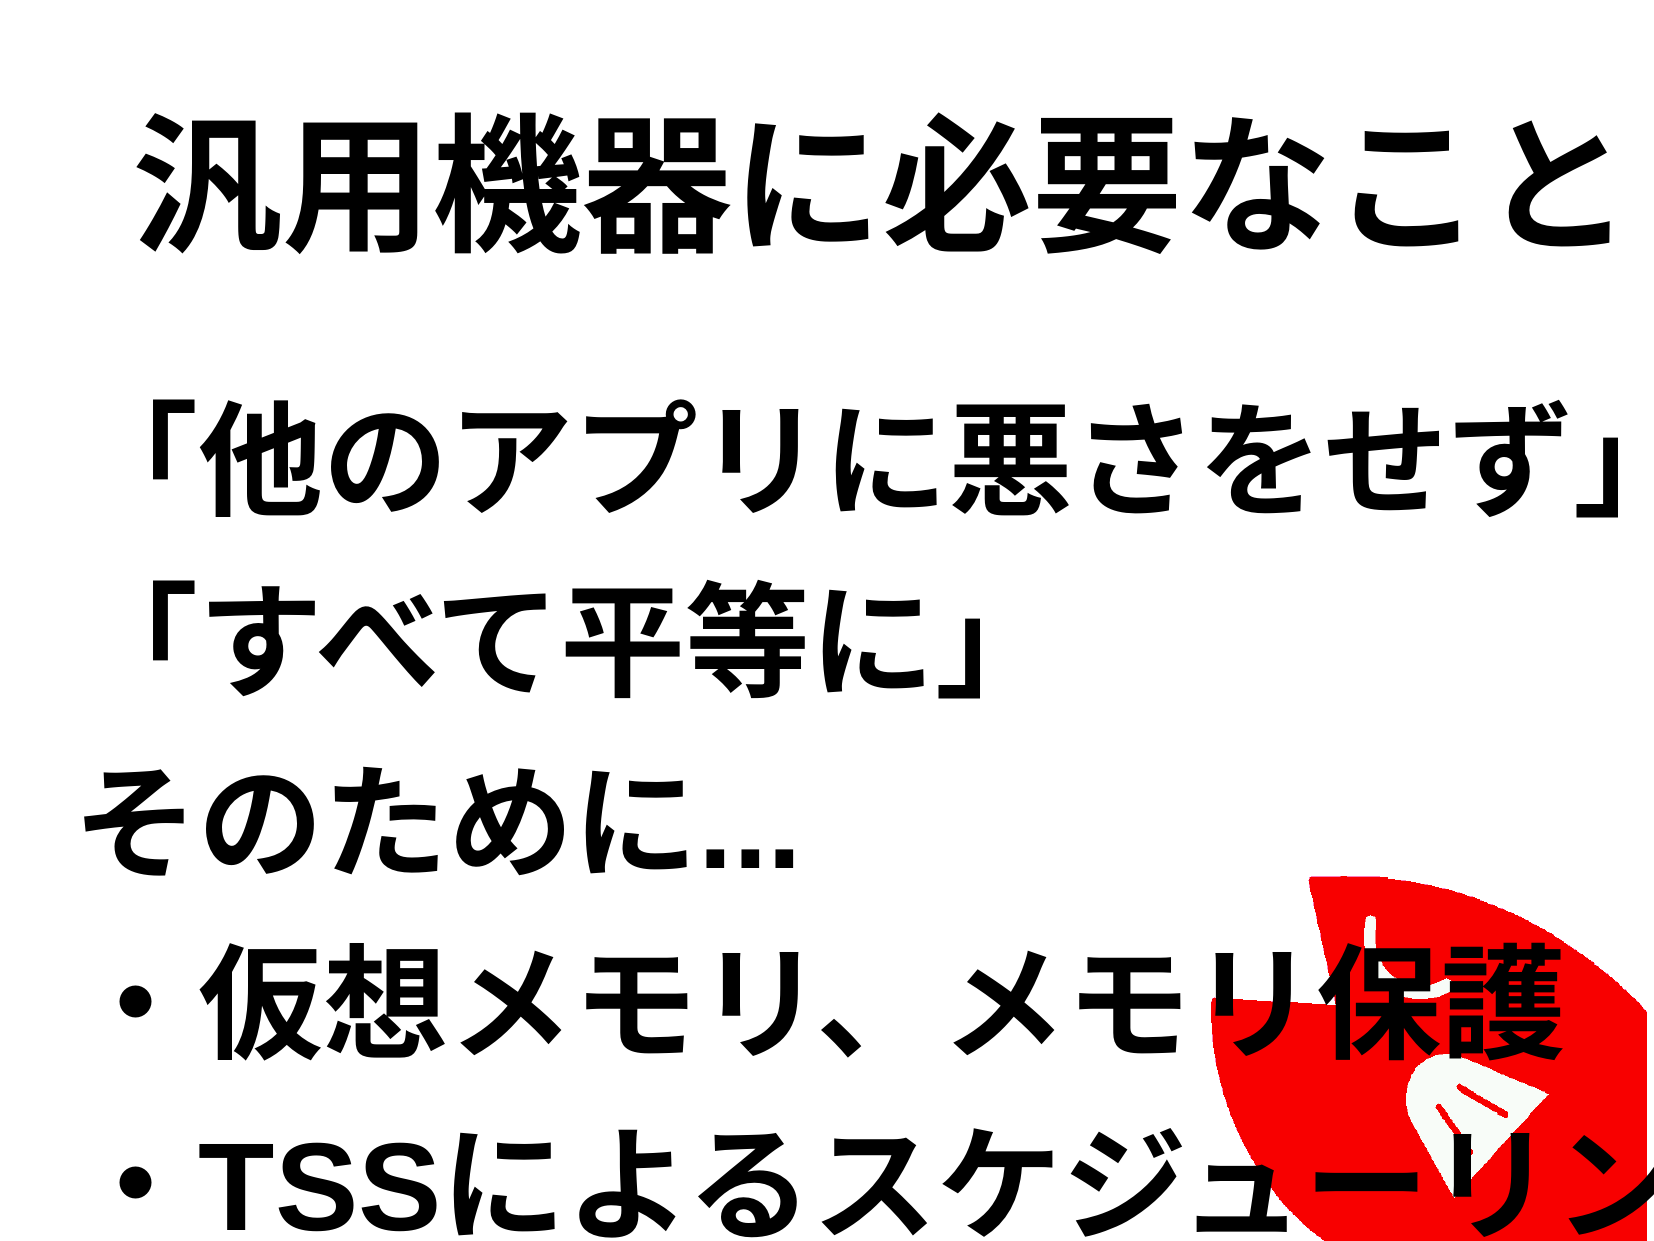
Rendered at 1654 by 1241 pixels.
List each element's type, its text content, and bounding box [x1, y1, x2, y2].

text_box 「他のアプリに悪さをせず」 「すべて平等に」 そのために... ・仮想メモリ、メモリ保護 ・TSSによるスケジューリング ・ファイルシステム [59, 354, 1580, 1187]
picture [1181, 856, 1647, 1241]
text_box 汎用機器に必要なこと [118, 59, 1623, 236]
